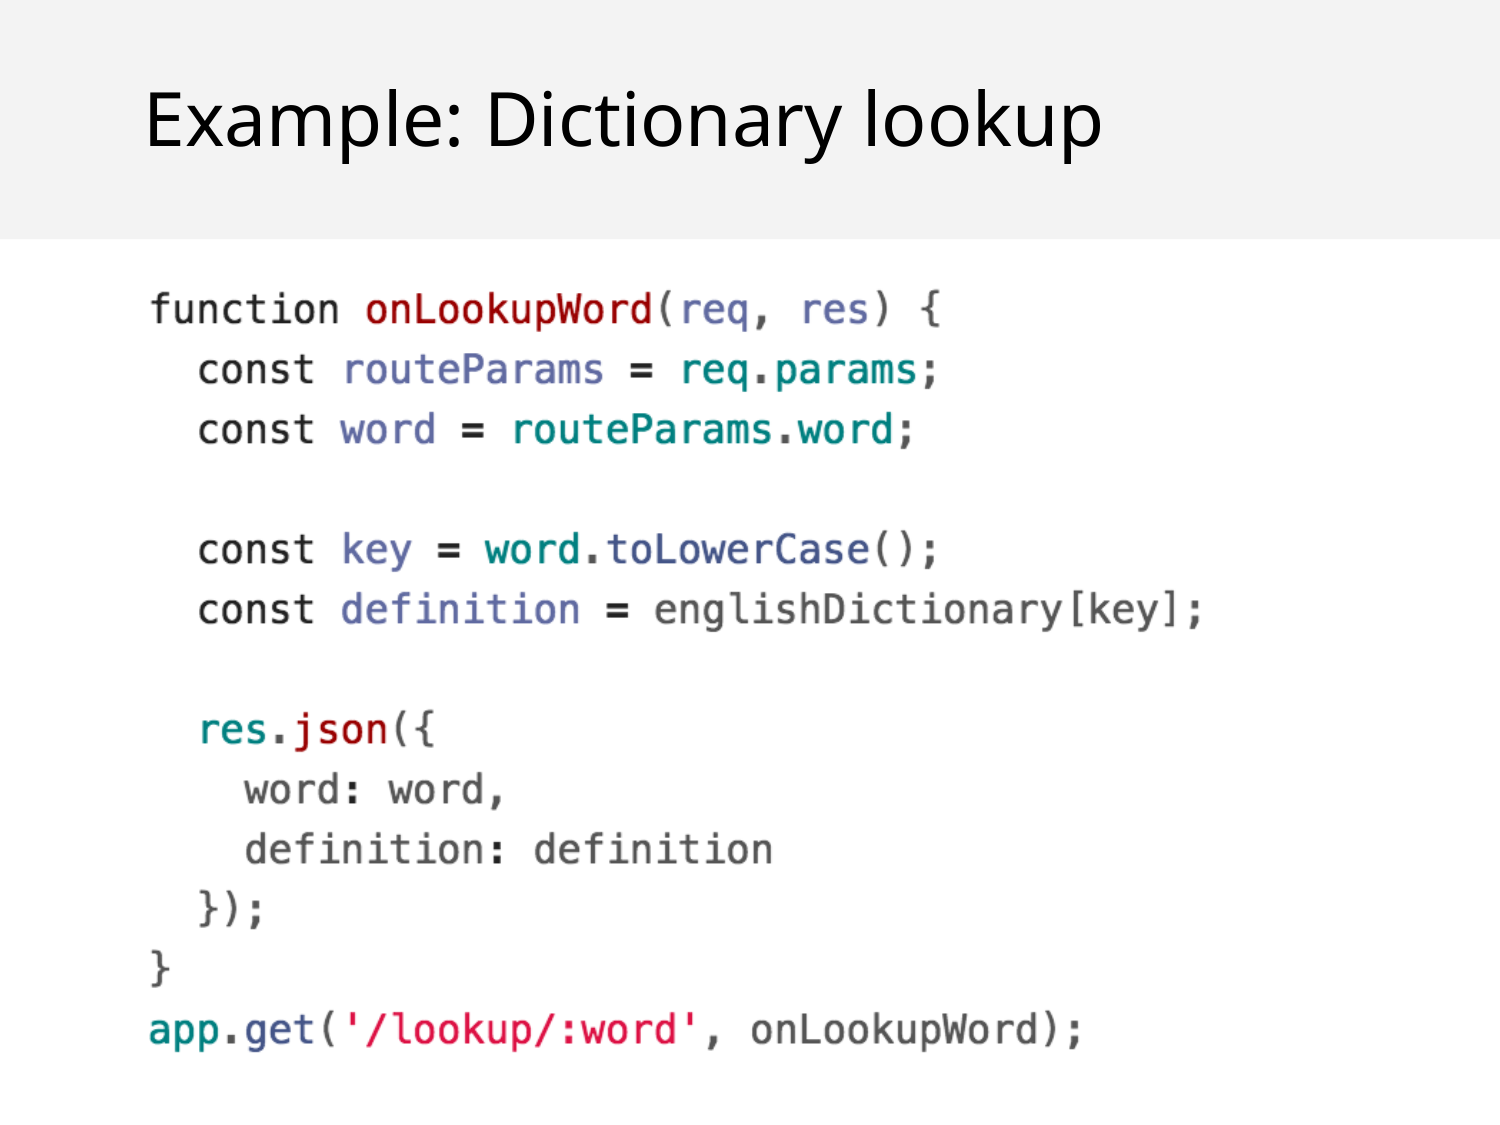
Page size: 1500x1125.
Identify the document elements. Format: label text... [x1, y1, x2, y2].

title Example: Dictionary lookup [128, 56, 1372, 183]
picture [128, 272, 1234, 1098]
